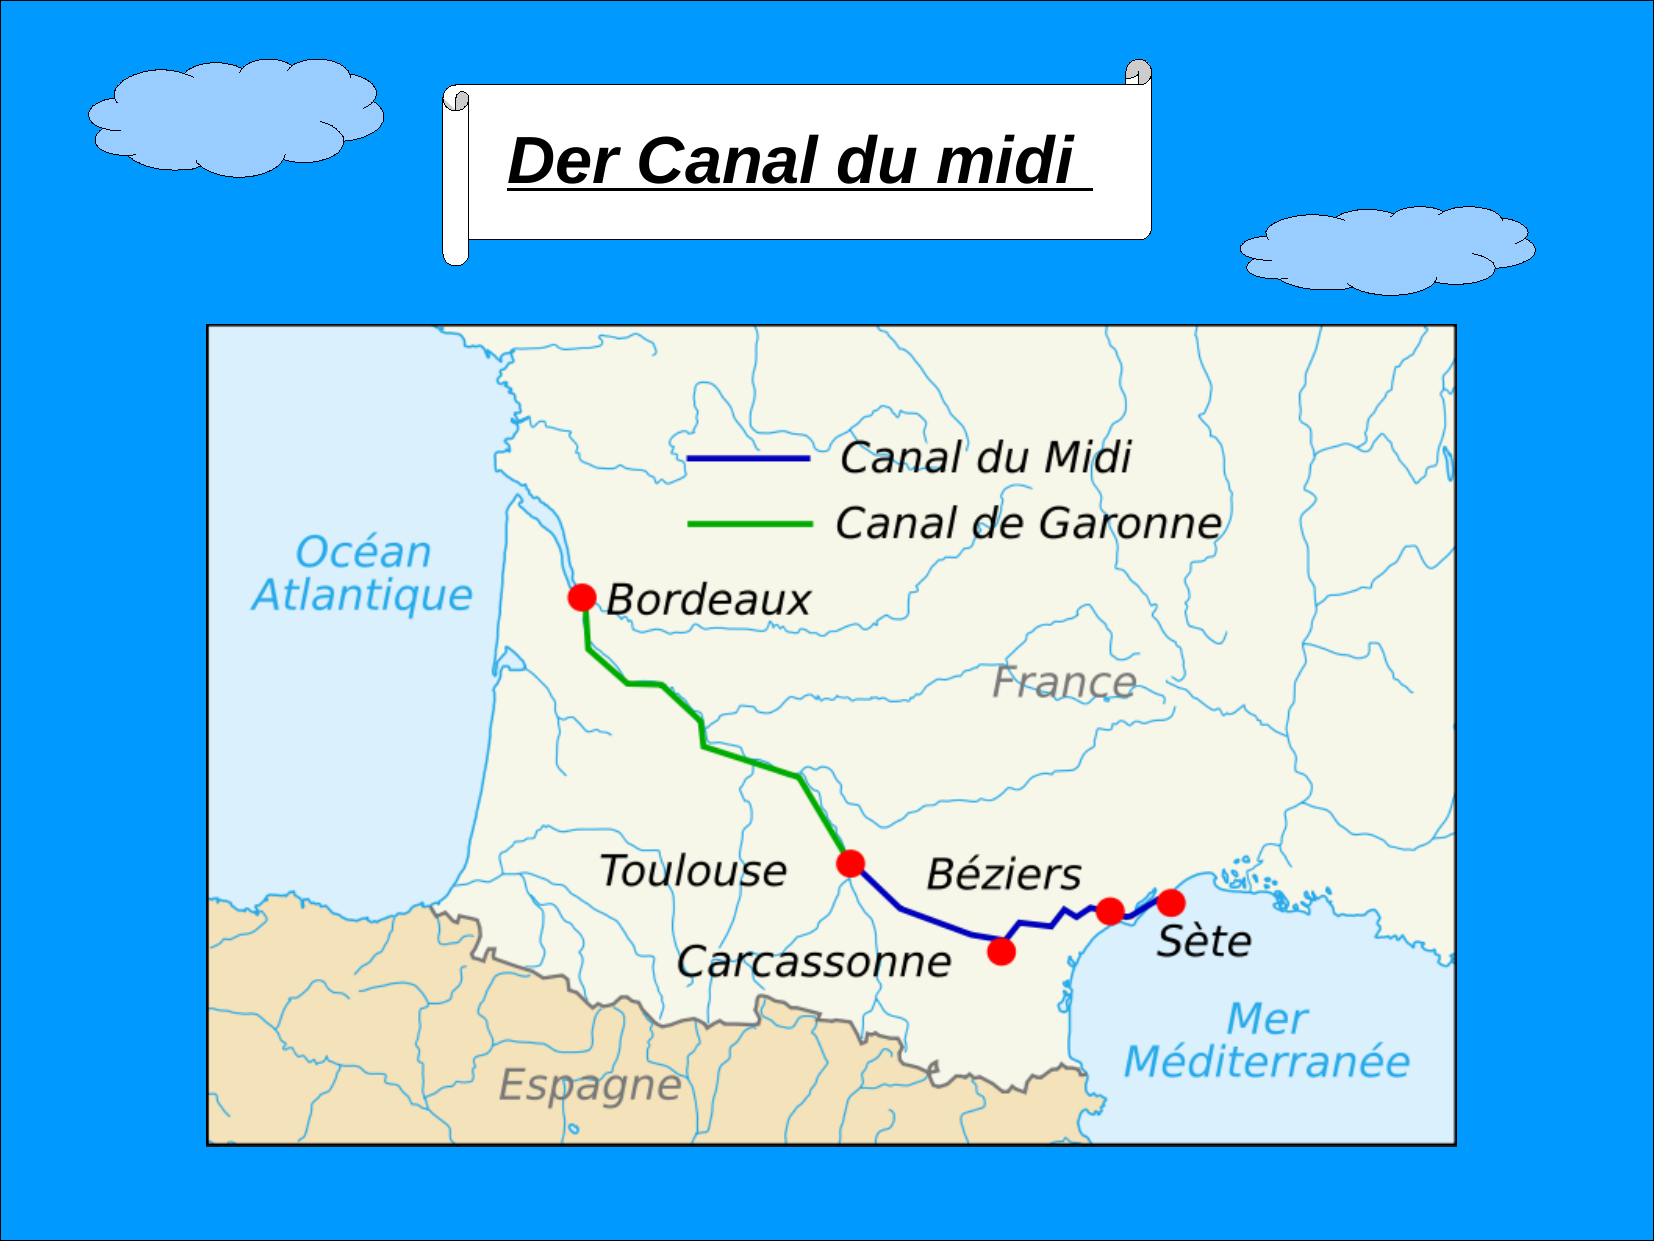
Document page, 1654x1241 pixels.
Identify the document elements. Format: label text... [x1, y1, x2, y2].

text_box [0, 0, 1654, 1241]
title Der Canal du midi [507, 29, 1654, 237]
picture [206, 324, 1457, 1147]
